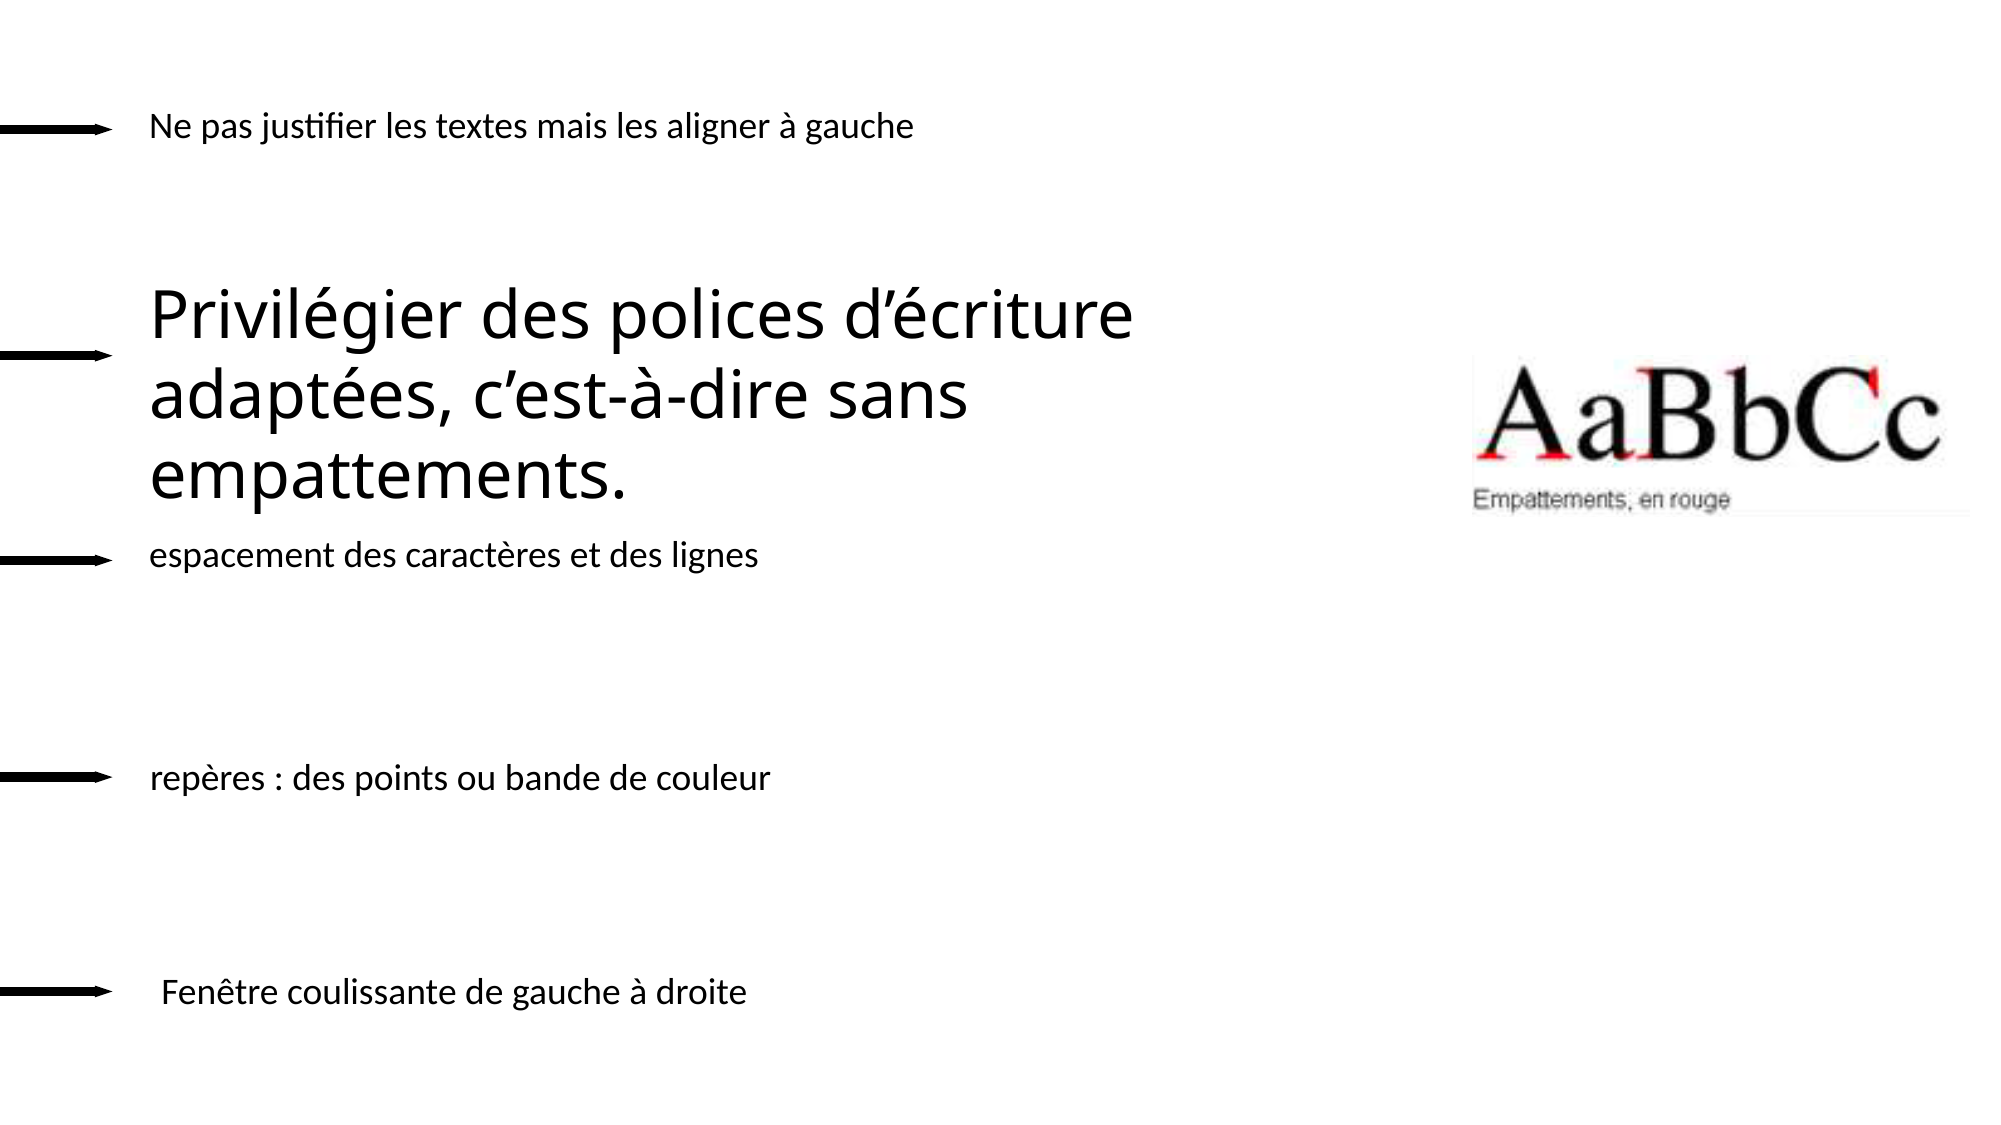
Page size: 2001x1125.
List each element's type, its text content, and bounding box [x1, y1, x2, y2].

text_box repères : des points ou bande de couleur [135, 746, 796, 806]
text_box Fenêtre coulissante de gauche à droite [146, 960, 763, 1020]
picture [1472, 355, 1970, 517]
text_box espacement des caractères et des lignes [134, 522, 775, 582]
text_box Privilégier des polices d’écriture adaptées, c’est-à-dire sans empattements. [134, 265, 1473, 520]
text_box Ne pas justifier les textes mais les aligner à gauche [134, 93, 939, 154]
